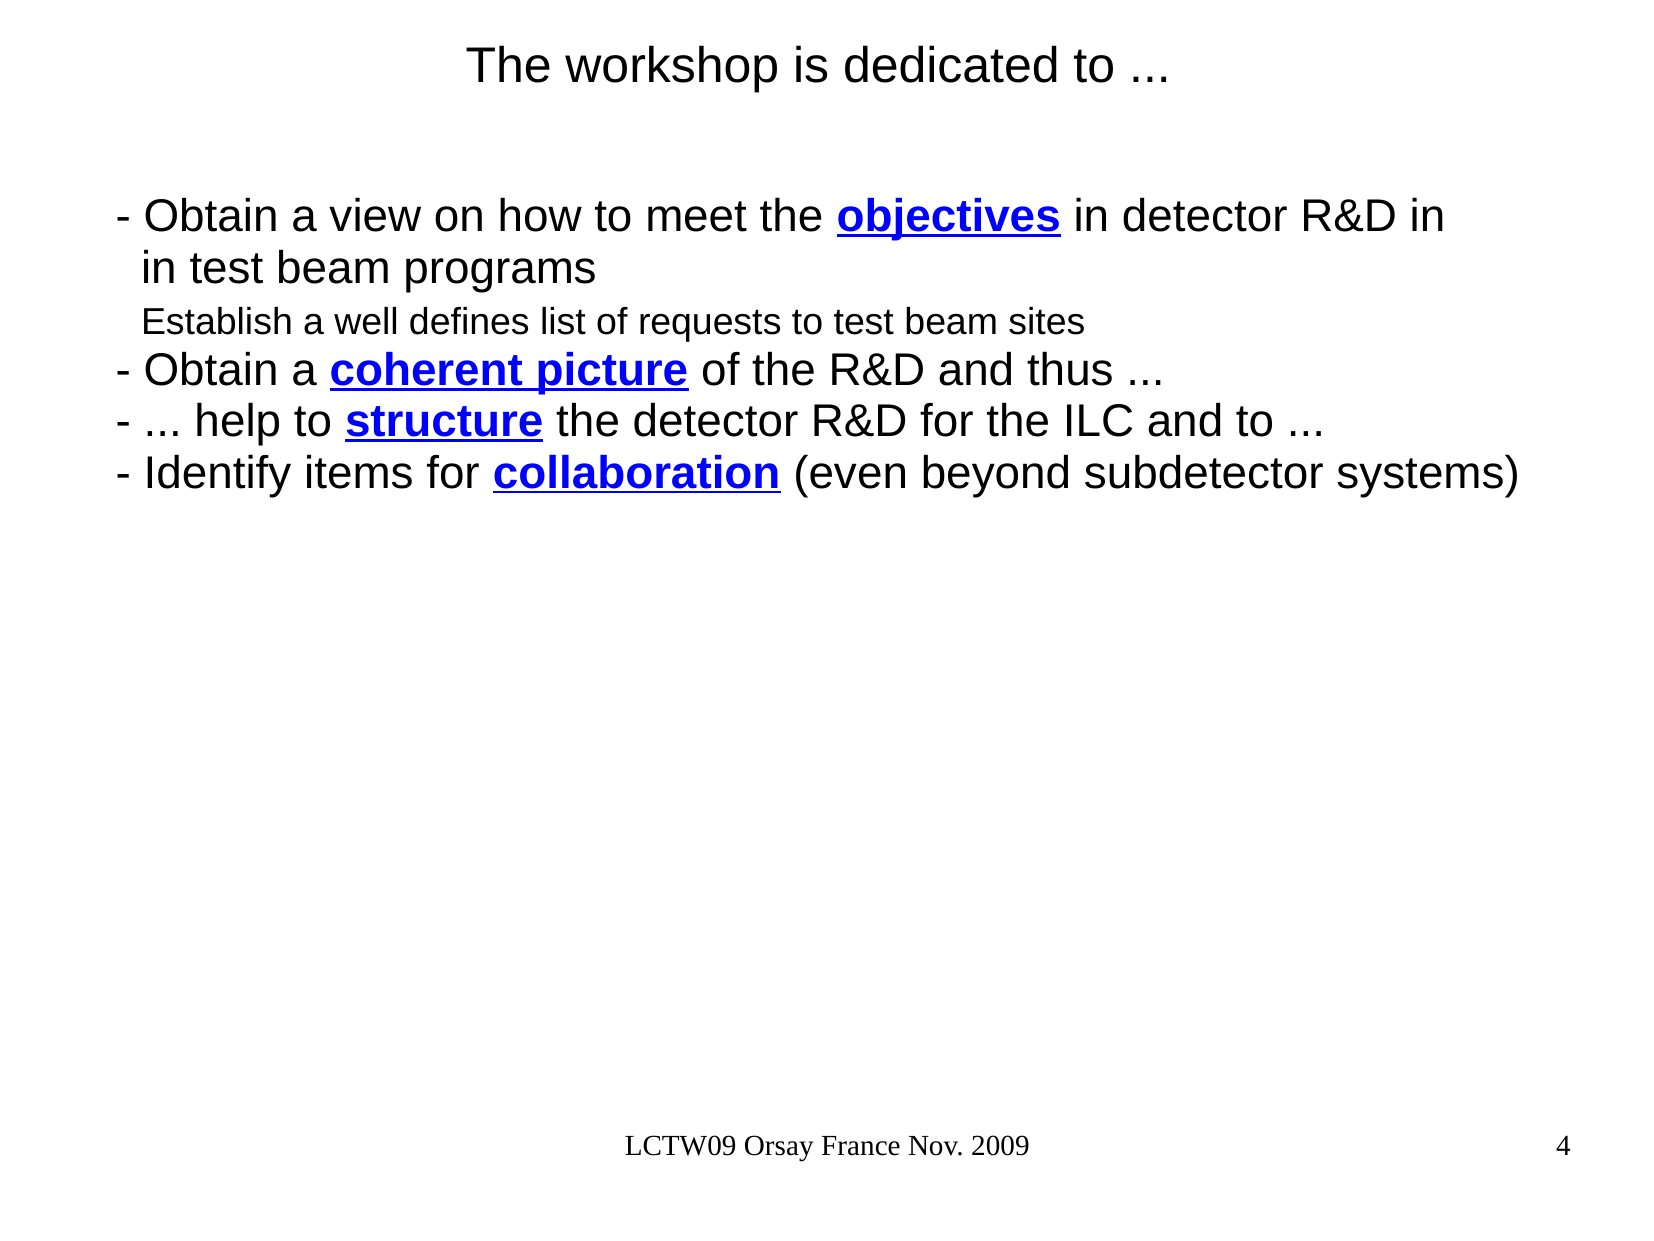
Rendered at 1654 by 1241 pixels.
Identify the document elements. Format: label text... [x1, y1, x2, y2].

text_box The workshop is dedicated to ... - Obtain a view on how to meet the objectives in detector R&D in in test beam programs Establish a well defines list of requests to test beam sites - Obtain a coherent picture of the R&D and thus ... - ... help to structure the detector R&D for the ILC and to ... - Identify items for collaboration (even beyond subdetector systems) [100, 29, 1531, 954]
